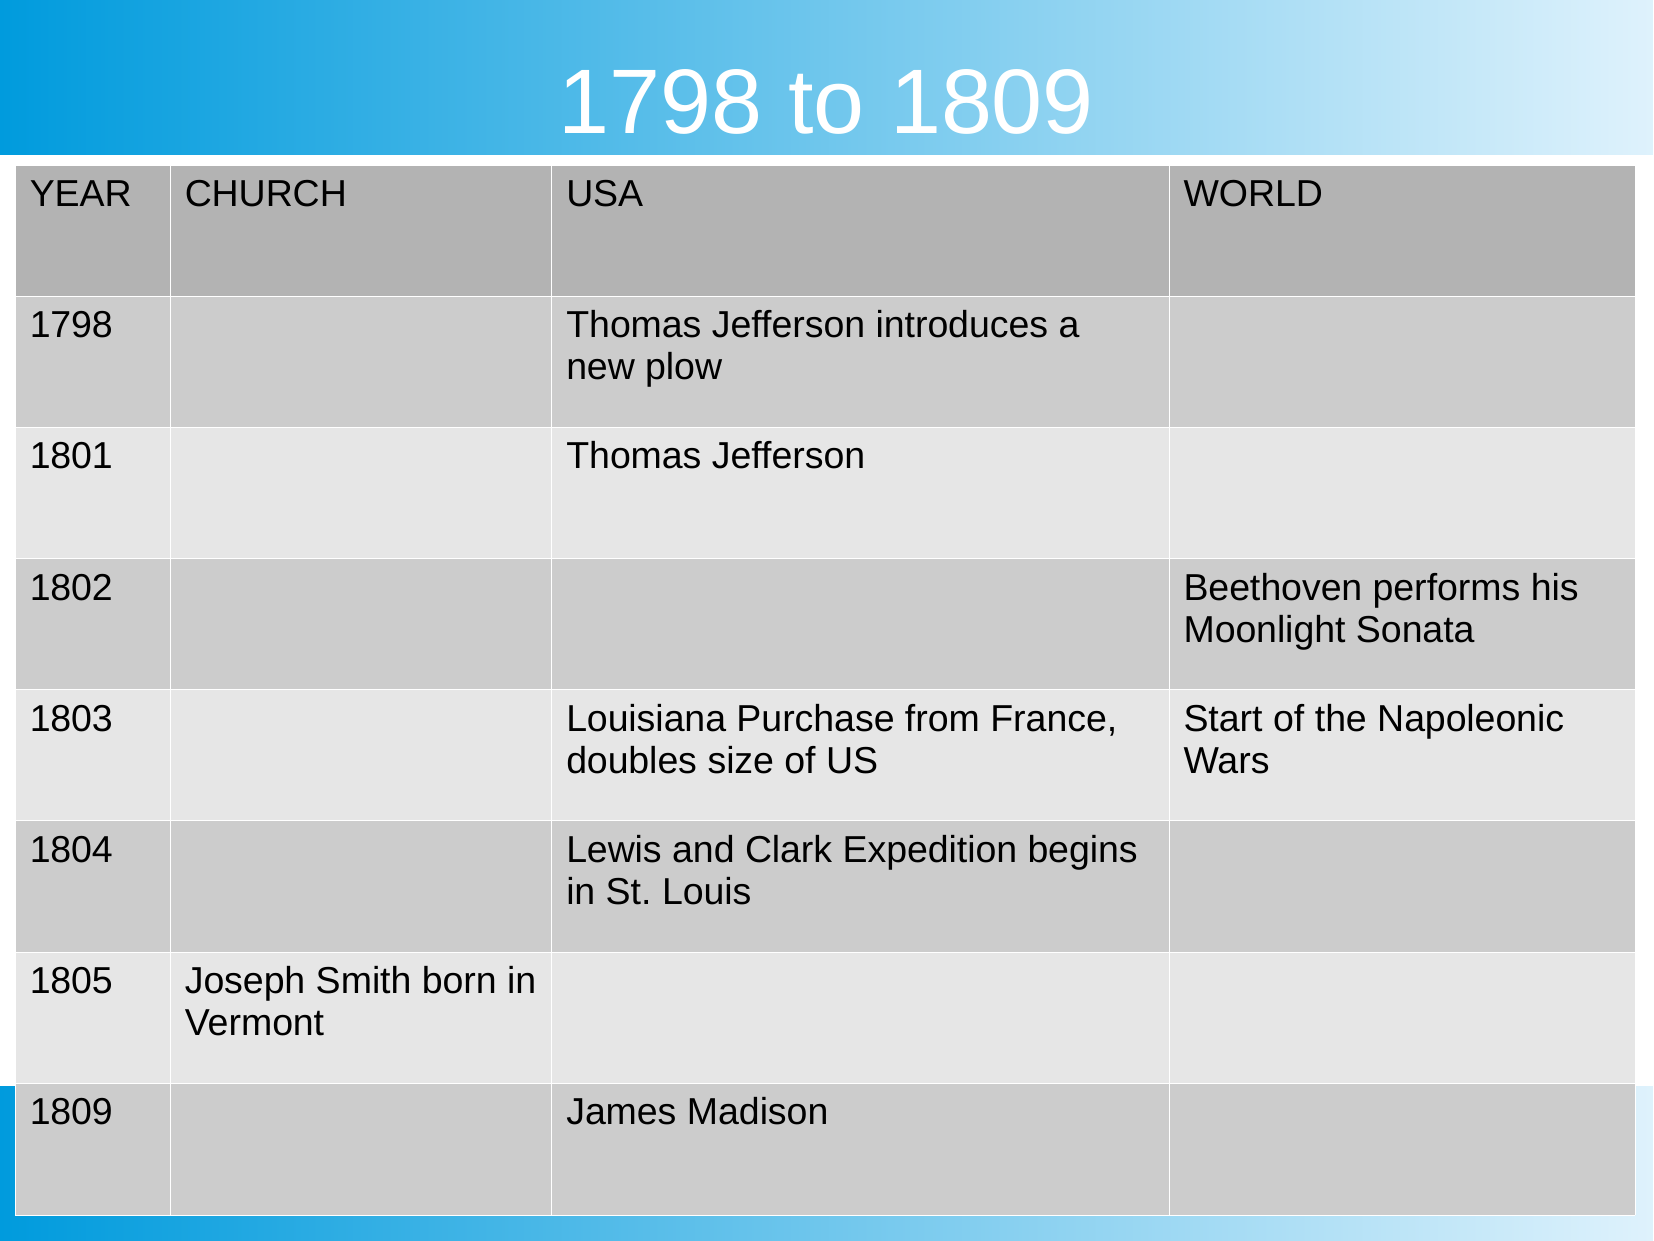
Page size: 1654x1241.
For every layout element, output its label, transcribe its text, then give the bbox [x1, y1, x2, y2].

table_header WORLD [1170, 166, 1635, 296]
table_cell [171, 297, 551, 427]
table_cell Joseph Smith born in Vermont [171, 953, 551, 1083]
table_cell 1798 [16, 297, 170, 427]
table_cell [1170, 953, 1635, 1083]
table_cell [1170, 428, 1635, 558]
table_header YEAR [16, 166, 170, 296]
table_cell [1170, 297, 1635, 427]
table_cell James Madison [552, 1084, 1169, 1215]
table_cell [1170, 821, 1635, 952]
table_cell 1805 [16, 953, 170, 1083]
table_header CHURCH [171, 166, 551, 296]
table_header USA [552, 166, 1169, 296]
table_cell Start of the Napoleonic Wars [1170, 690, 1635, 820]
table_cell 1803 [16, 690, 170, 820]
table_cell Beethoven performs his Moonlight Sonata [1170, 559, 1635, 689]
table_cell 1801 [16, 428, 170, 558]
table_cell [552, 953, 1169, 1083]
table_cell 1802 [16, 559, 170, 689]
table_cell [171, 1084, 551, 1215]
table_cell 1804 [16, 821, 170, 952]
title 1798 to 1809 [82, 49, 1571, 155]
table_cell Thomas Jefferson introduces a new plow [552, 297, 1169, 427]
table_cell Louisiana Purchase from France, doubles size of US [552, 690, 1169, 820]
table_cell Lewis and Clark Expedition begins in St. Louis [552, 821, 1169, 952]
table_cell [171, 559, 551, 689]
table_cell [552, 559, 1169, 689]
table_cell [1170, 1084, 1635, 1215]
table_cell Thomas Jefferson [552, 428, 1169, 558]
table_cell [171, 690, 551, 820]
table_cell [171, 428, 551, 558]
table_cell [171, 821, 551, 952]
table_cell 1809 [16, 1084, 170, 1215]
